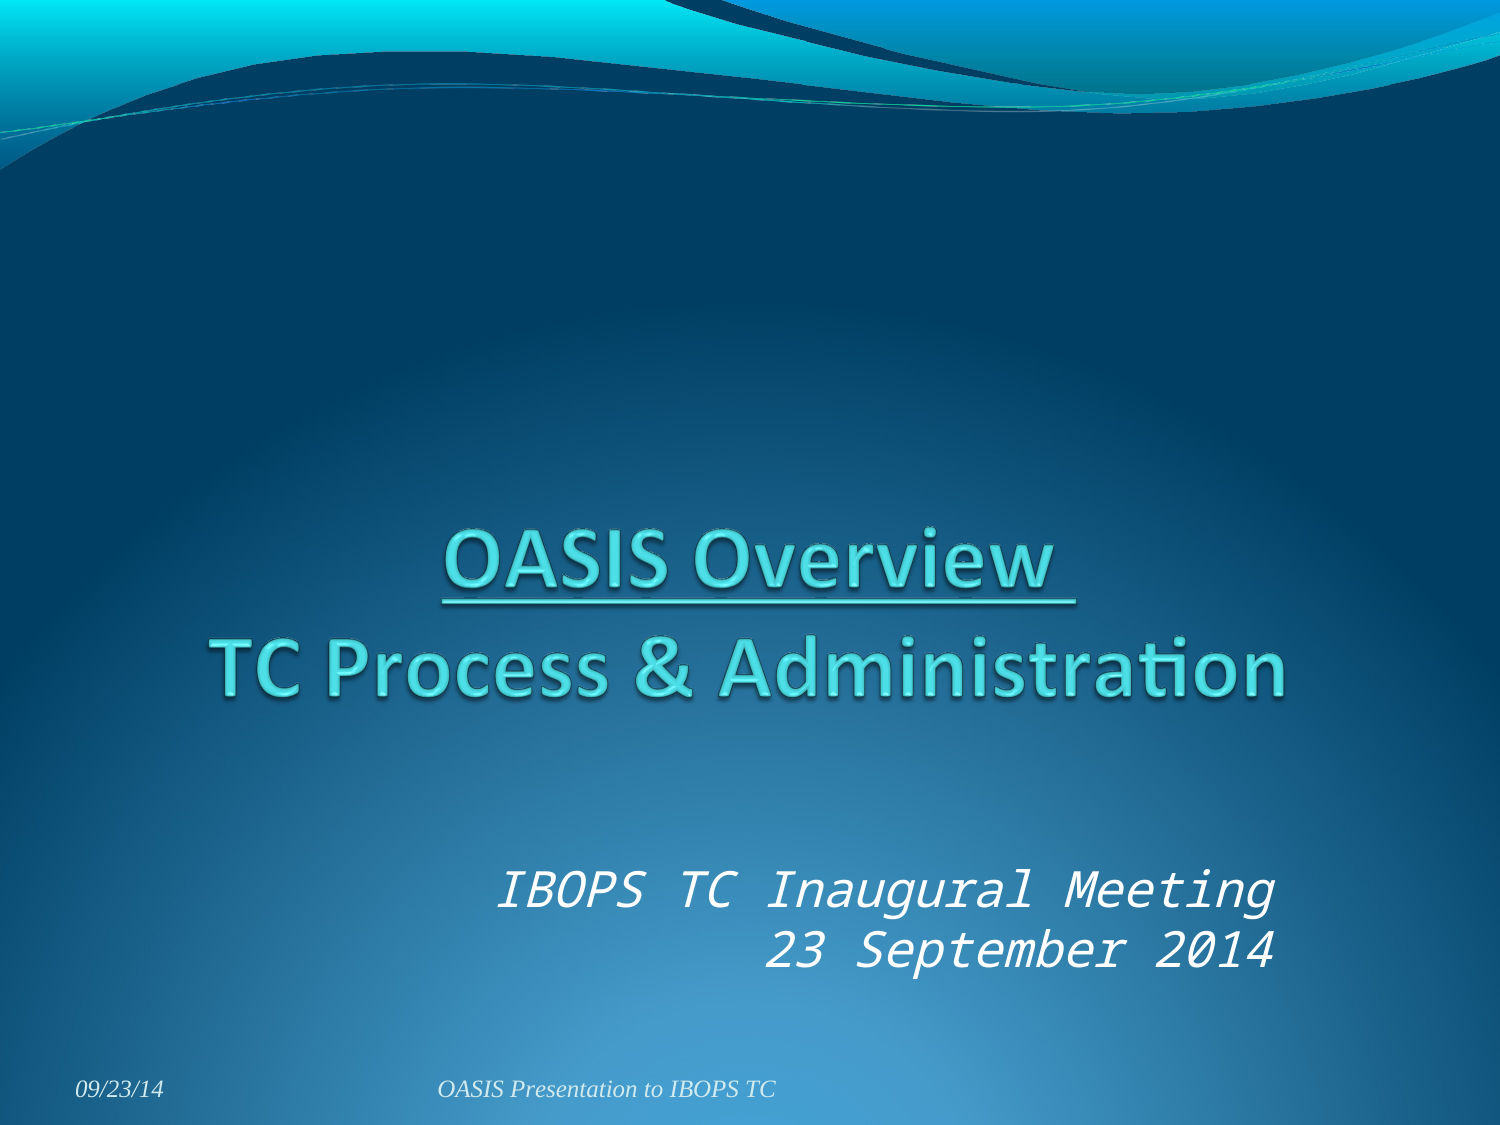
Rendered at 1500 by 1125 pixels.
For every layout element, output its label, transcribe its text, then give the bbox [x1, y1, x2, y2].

text_box 09/23/14 [75, 1042, 425, 1103]
text_box OASIS Presentation to IBOPS TC [437, 1042, 988, 1103]
picture [0, 0, 1500, 1125]
text_box IBOPS TC Inaugural Meeting 23 September 2014 [225, 849, 1276, 1001]
